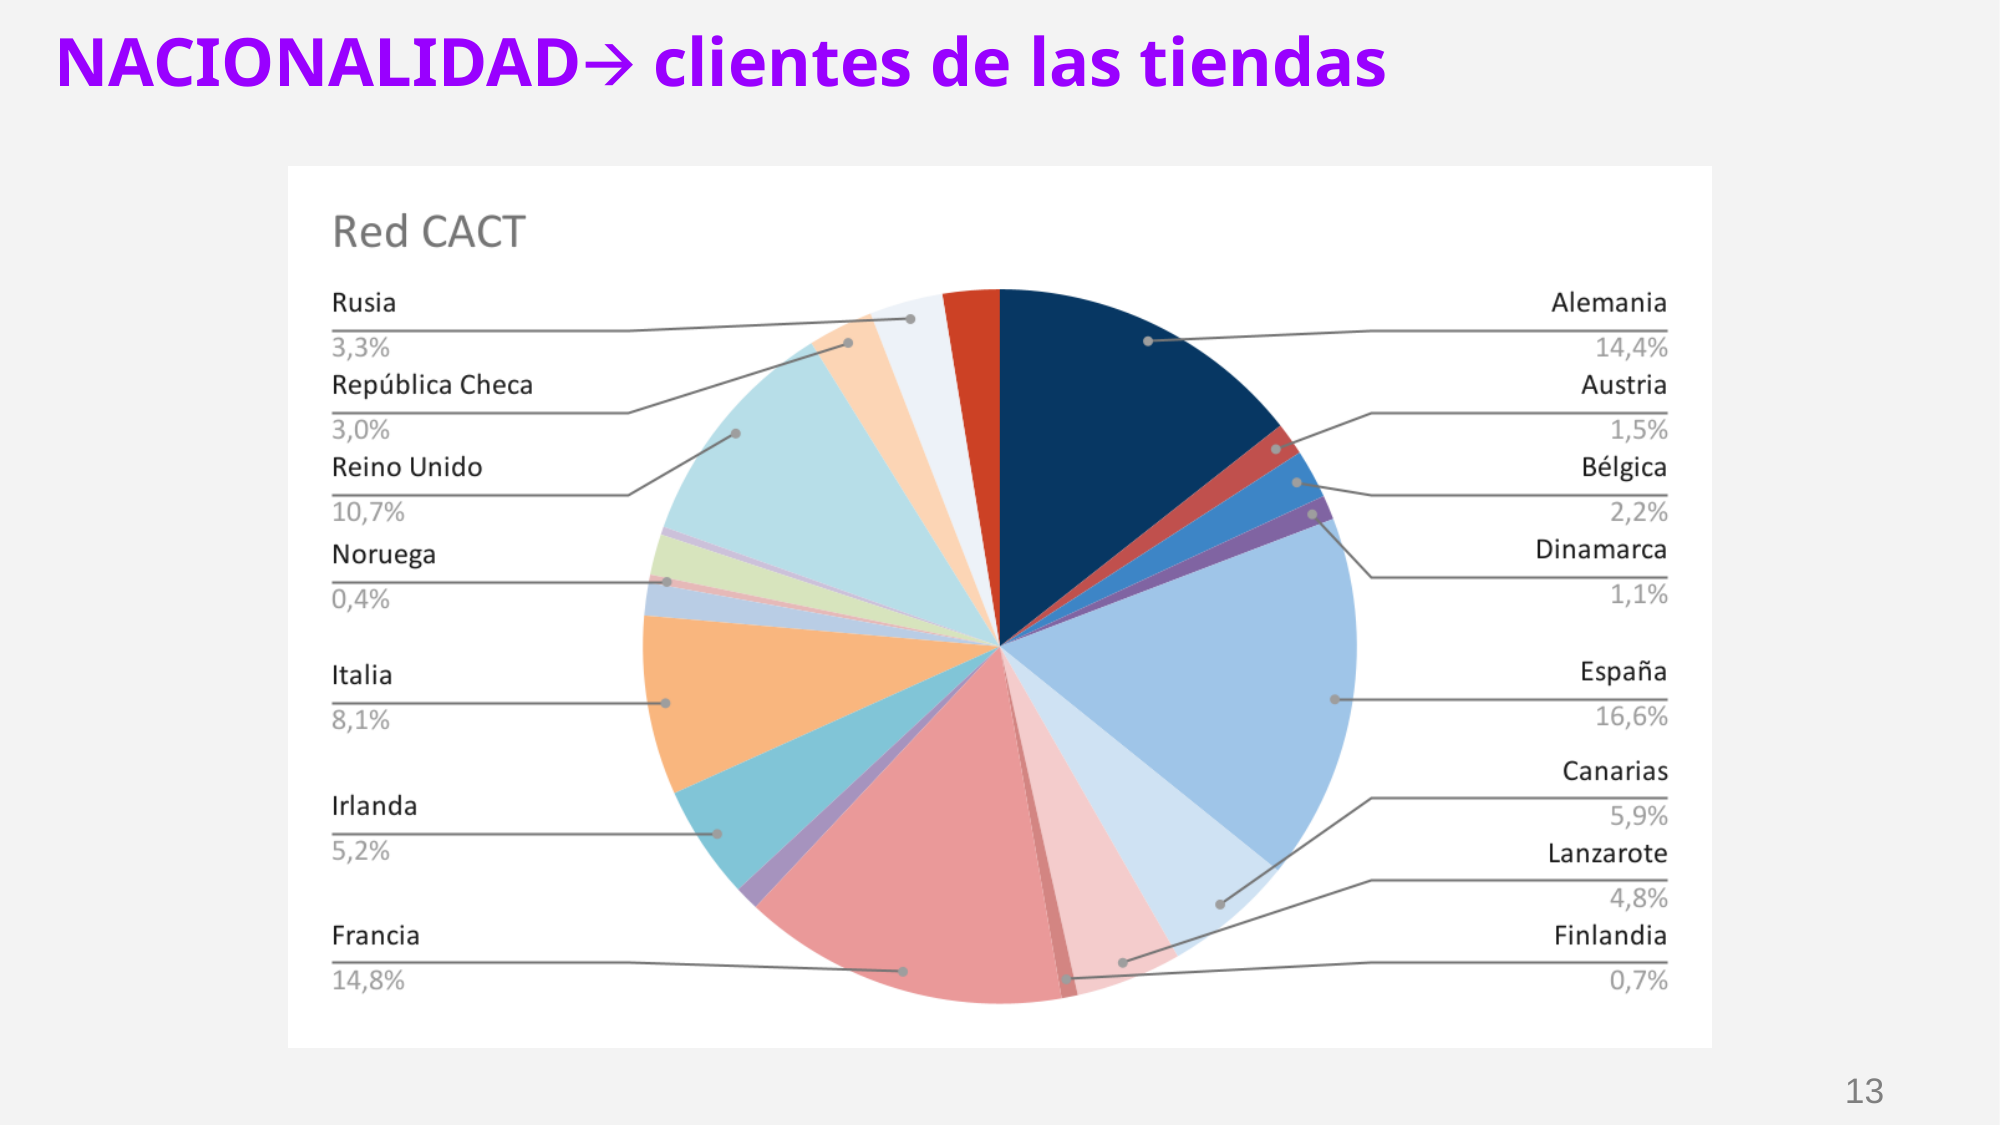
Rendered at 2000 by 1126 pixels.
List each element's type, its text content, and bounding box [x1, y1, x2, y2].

picture [288, 166, 1712, 1048]
text_box NACIONALIDAD🡪 clientes de las tiendas [54, 0, 1513, 120]
slide_number <number> [1435, 1059, 1902, 1120]
